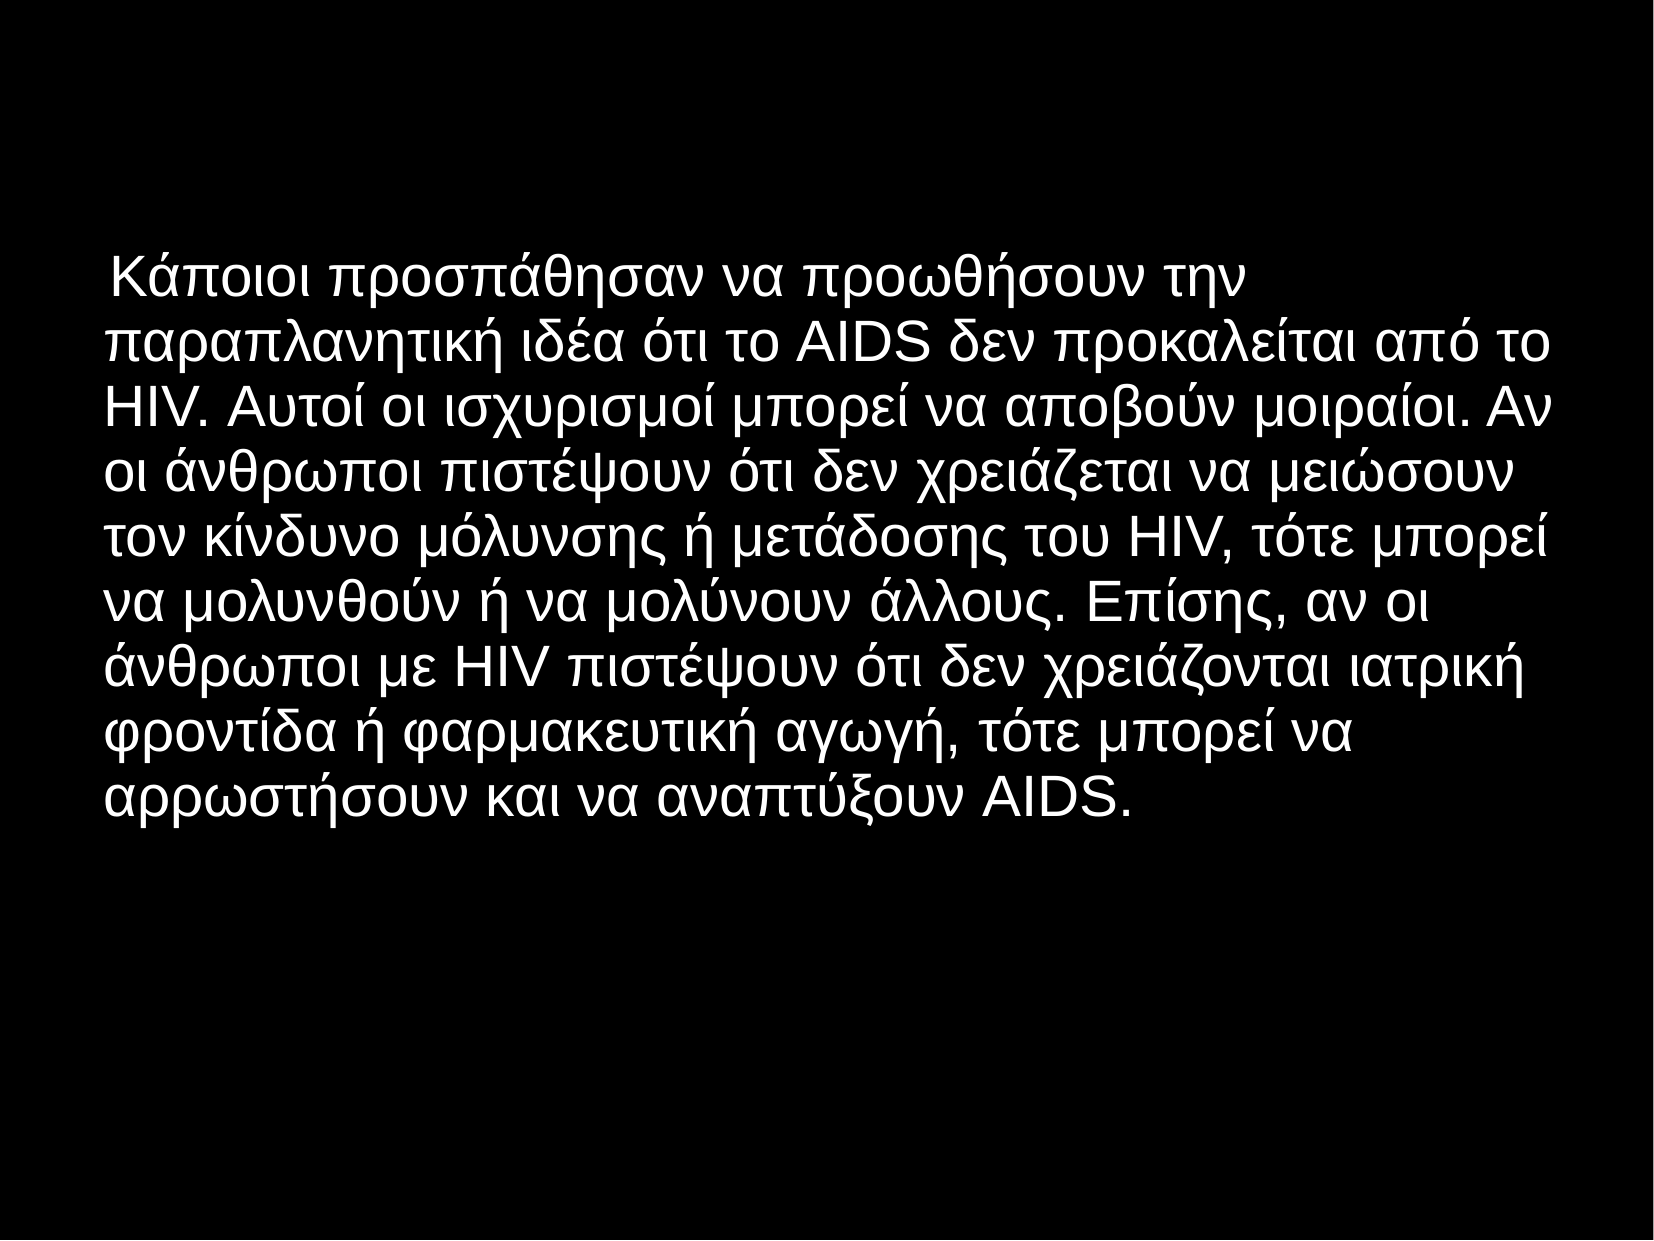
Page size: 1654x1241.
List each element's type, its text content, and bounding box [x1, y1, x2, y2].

text_box Κάποιοι προσπάθησαν να προωθήσουν την παραπλανητική ιδέα ότι το AIDS δεν προκαλείται από το HIV. Αυτοί οι ισχυρισμοί μπορεί να αποβούν μοιραίοι. Αν οι άνθρωποι πιστέψουν ότι δεν χρειάζεται να μειώσουν τον κίνδυνο μόλυνσης ή μετάδοσης του HIV, τότε μπορεί να μολυνθούν ή να μολύνουν άλλους. Επίσης, αν οι άνθρωποι με HIV πιστέψουν ότι δεν χρειάζονται ιατρική φροντίδα ή φαρμακευτική αγωγή, τότε μπορεί να αρρωστήσουν και να αναπτύξουν AIDS. [88, 236, 1595, 837]
